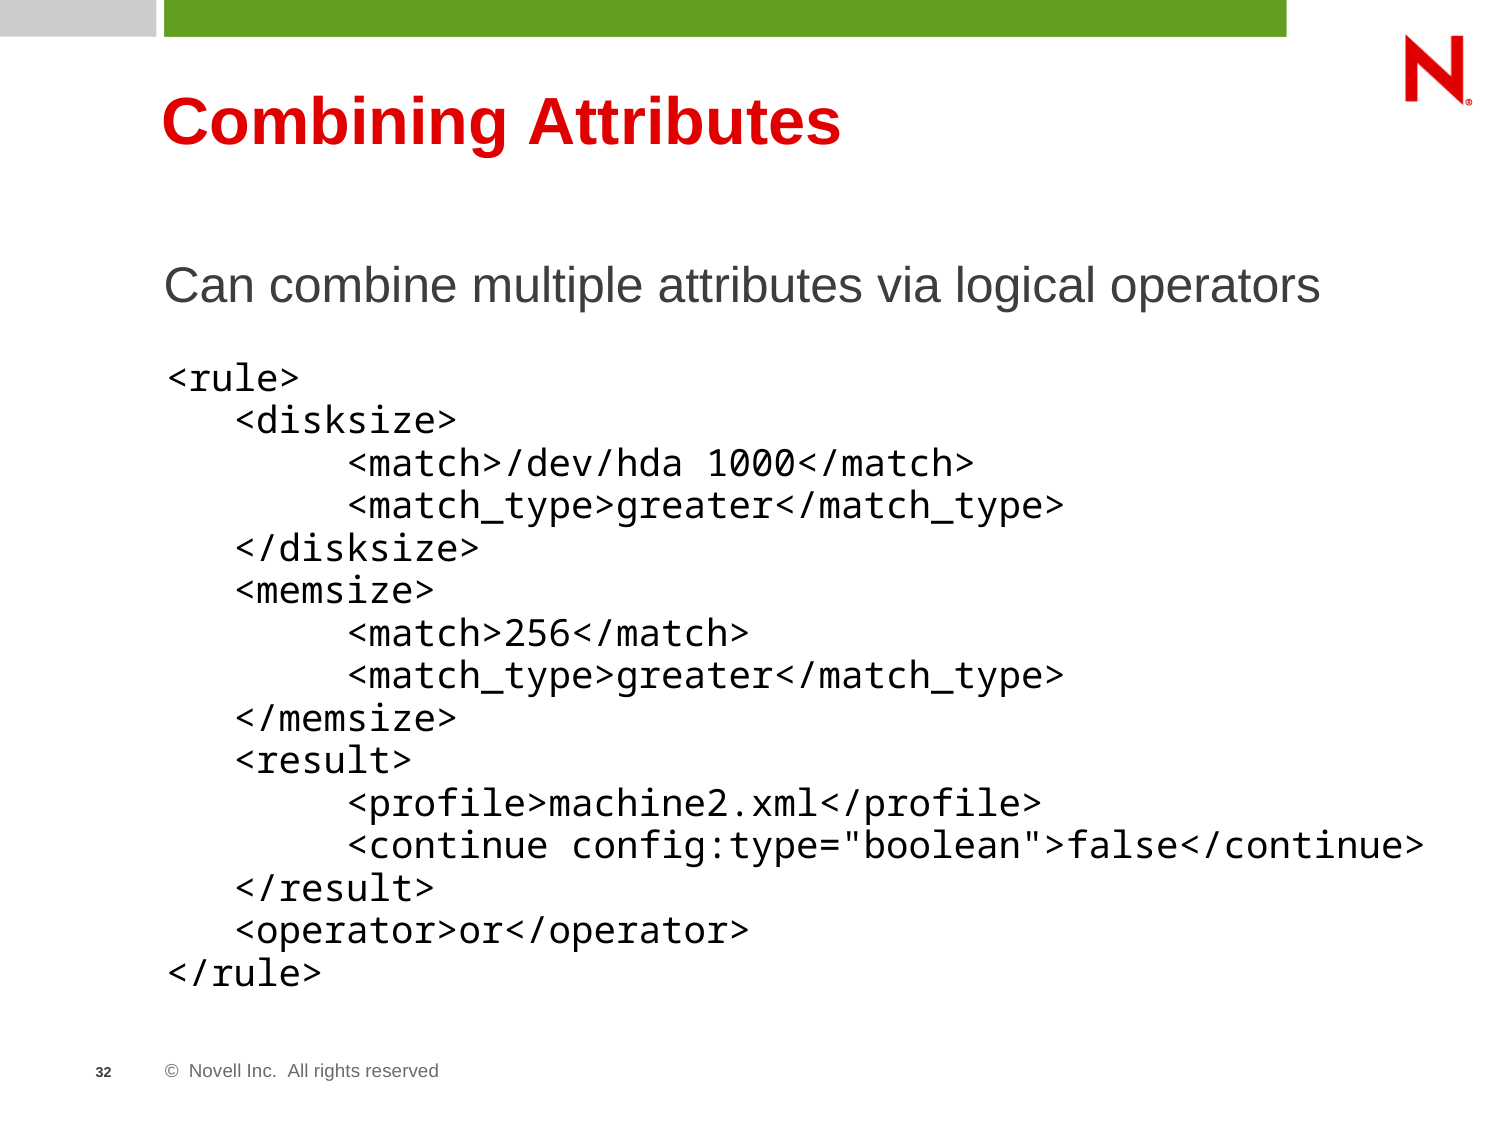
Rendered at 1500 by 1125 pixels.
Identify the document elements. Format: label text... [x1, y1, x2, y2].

chart [164, 359, 1500, 1125]
picture [1403, 32, 1473, 107]
title Combining Attributes [161, 41, 1383, 205]
list Can combine multiple attributes via logical operators [163, 254, 1404, 986]
